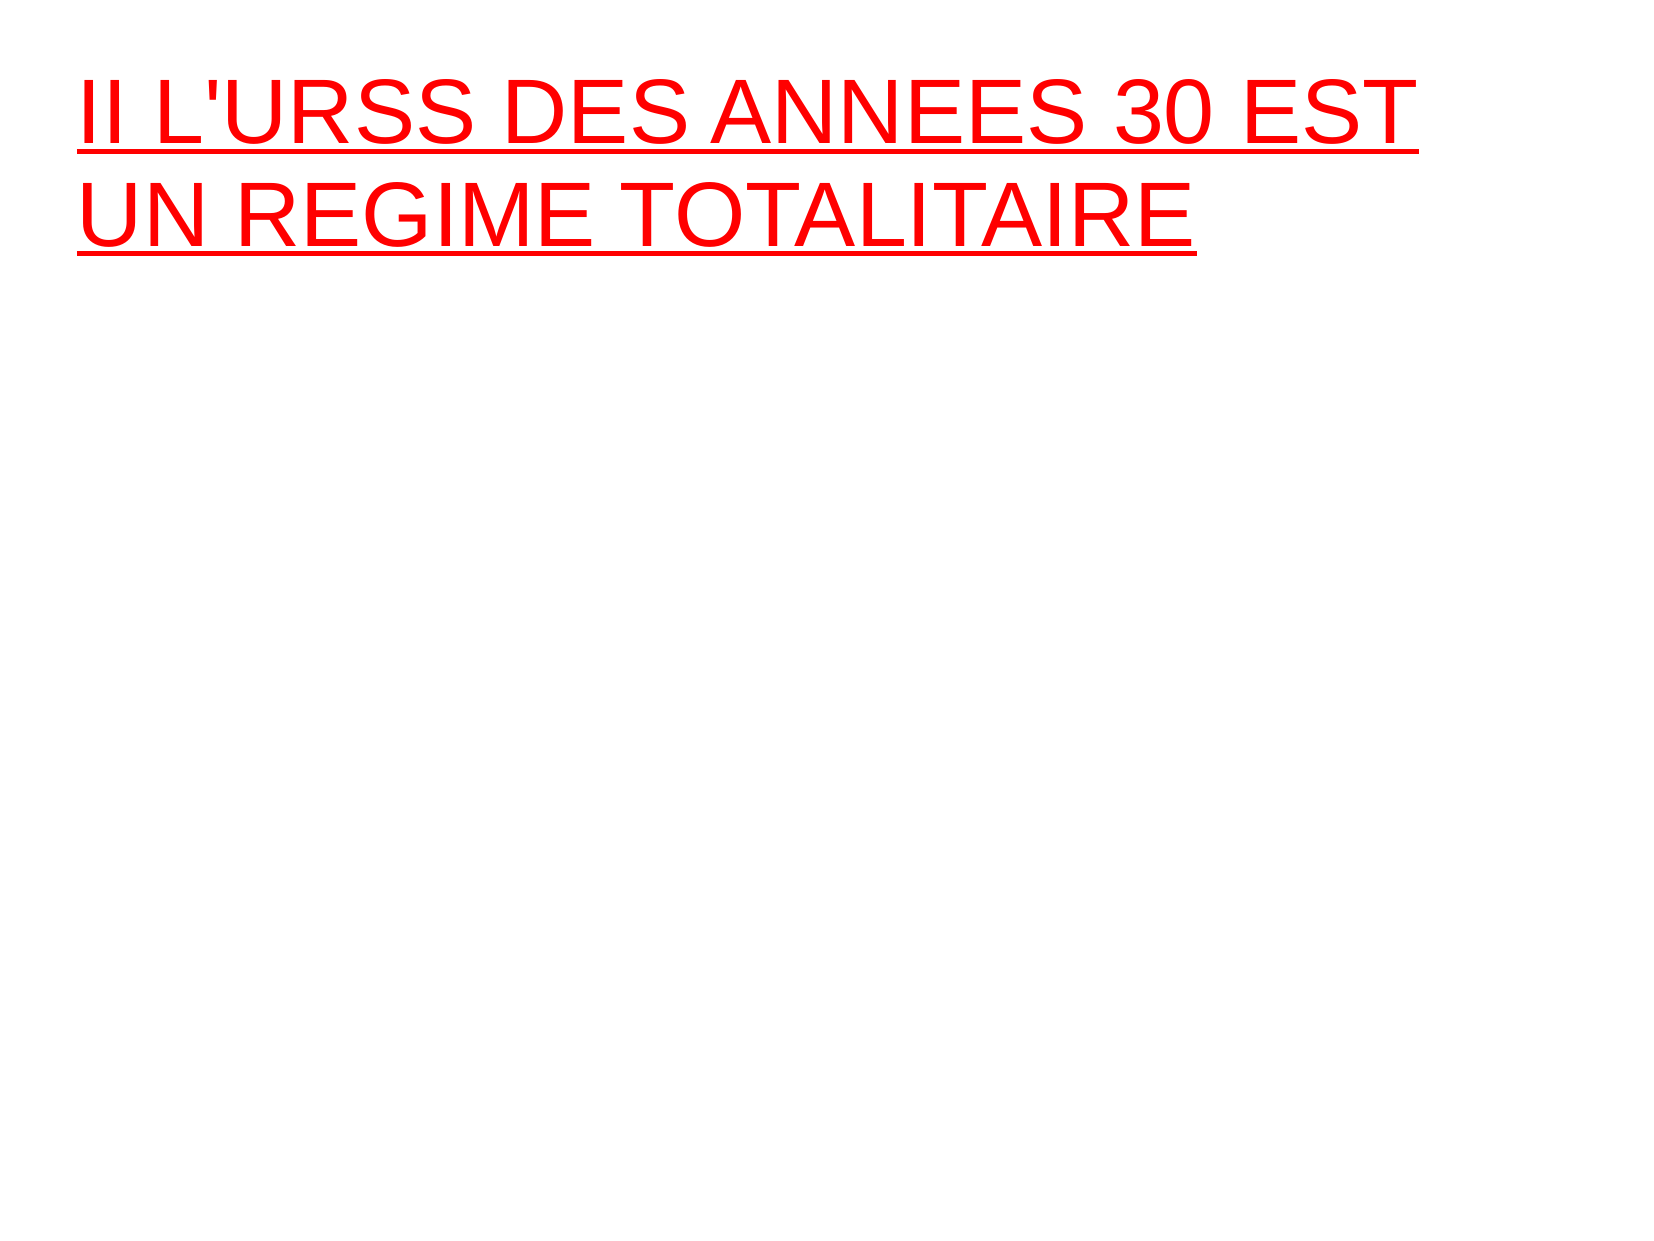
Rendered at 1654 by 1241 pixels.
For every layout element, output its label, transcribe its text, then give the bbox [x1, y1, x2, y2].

title II L'URSS DES ANNEES 30 EST UN REGIME TOTALITAIRE [76, 60, 1565, 266]
